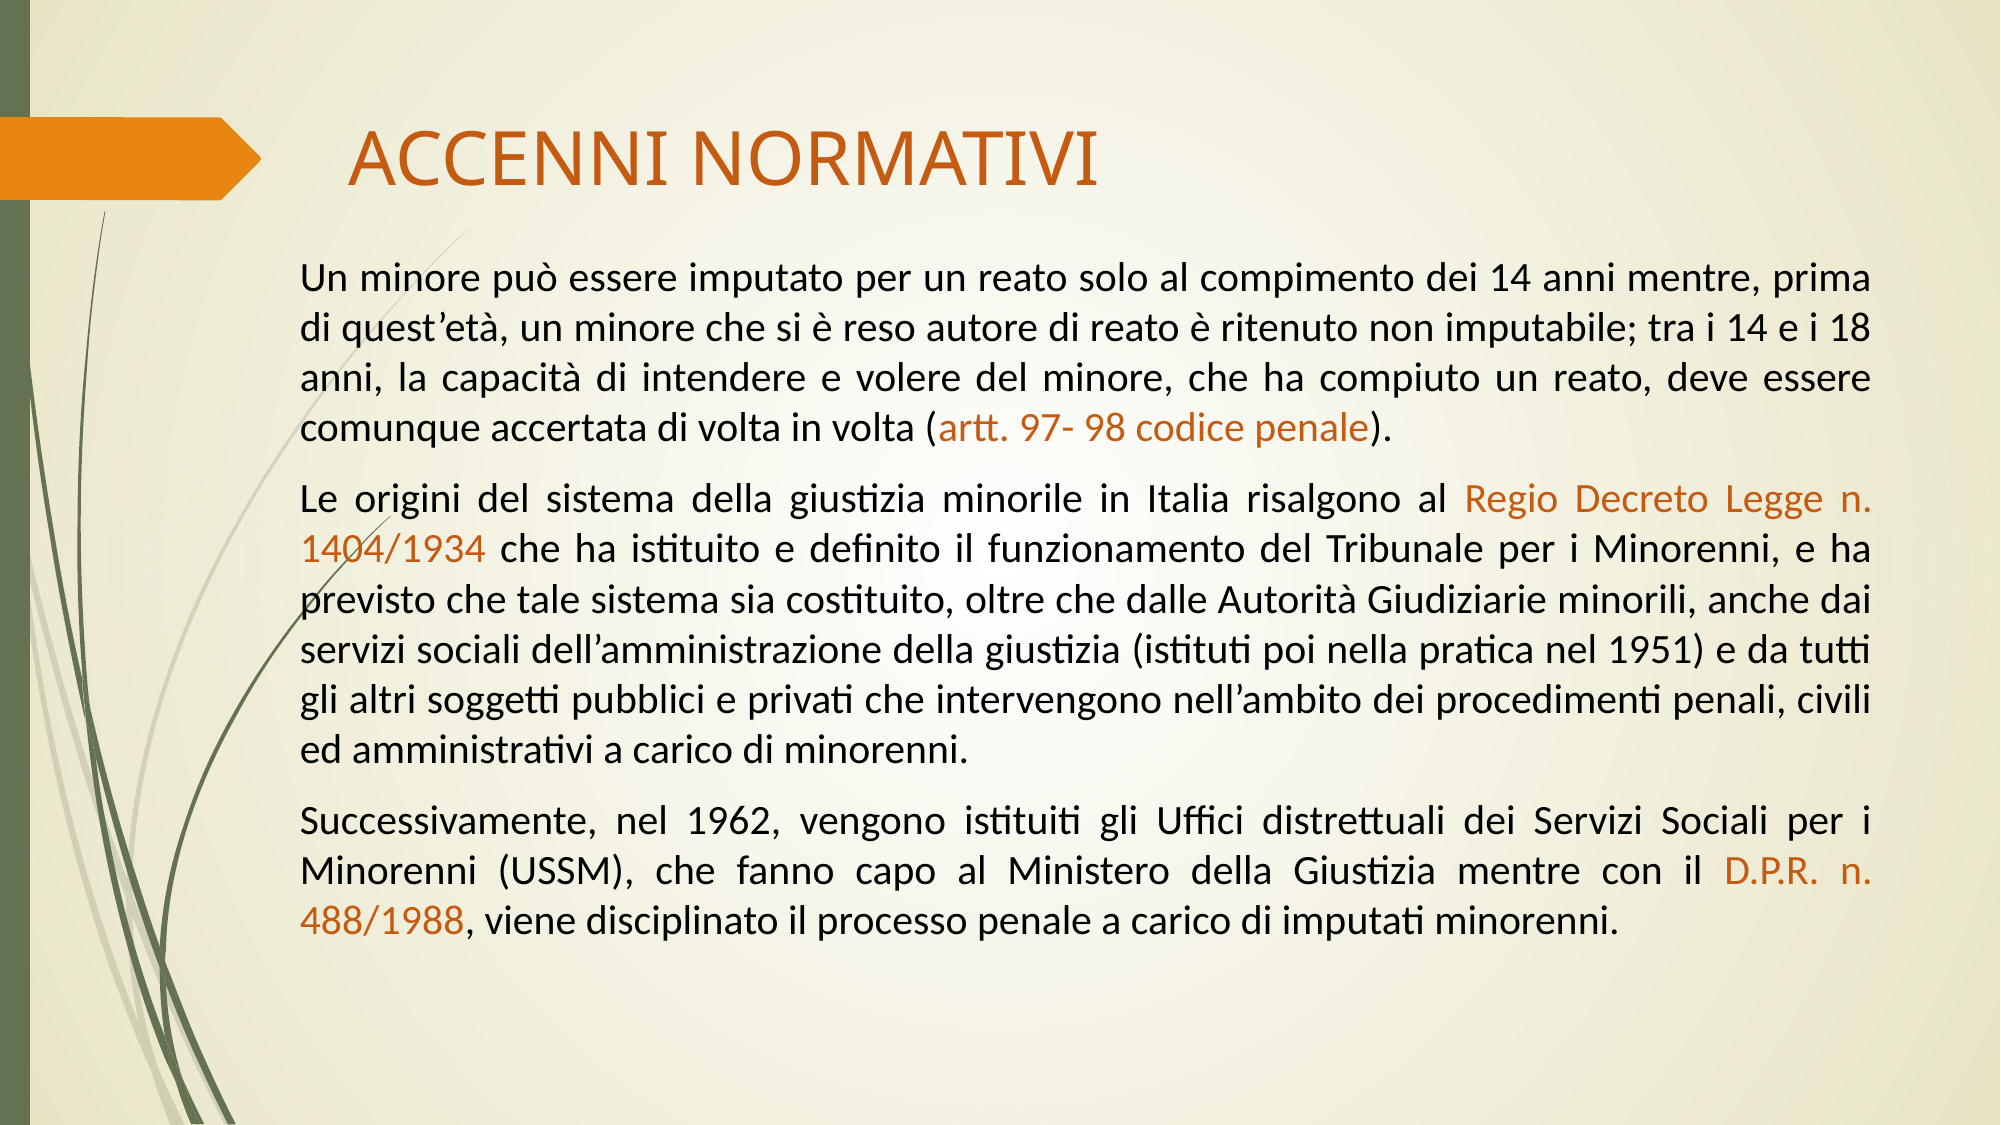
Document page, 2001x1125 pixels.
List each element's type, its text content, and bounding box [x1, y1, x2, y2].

list Un minore può essere imputato per un reato solo al compimento dei 14 anni mentre, prima di quest’età, un minore che si è reso autore di reato è ritenuto non imputabile; tra i 14 e i 18 anni, la capacità di intendere e volere del minore, che ha compiuto un reato, deve essere comunque accertata di volta in volta (artt. 97- 98 codice penale). Le origini del sistema della giustizia minorile in Italia risalgono al Regio Decreto Legge n. 1404/1934 che ha istituito e definito il funzionamento del Tribunale per i Minorenni, e ha previsto che tale sistema sia costituito, oltre che dalle Autorità Giudiziarie minorili, anche dai servizi sociali dell’amministrazione della giustizia (istituti poi nella pratica nel 1951) e da tutti gli altri soggetti pubblici e privati che intervengono nell’ambito dei procedimenti penali, civili ed amministrativi a carico di minorenni. Successivamente, nel 1962, vengono istituiti gli Uffici distrettuali dei Servizi Sociali per i Minorenni (USSM), che fanno capo al Ministero della Giustizia mentre con il D.P.R. n. 488/1988, viene disciplinato il processo penale a carico di imputati minorenni. [284, 242, 1904, 1023]
title ACCENNI NORMATIVI [333, 102, 1888, 242]
